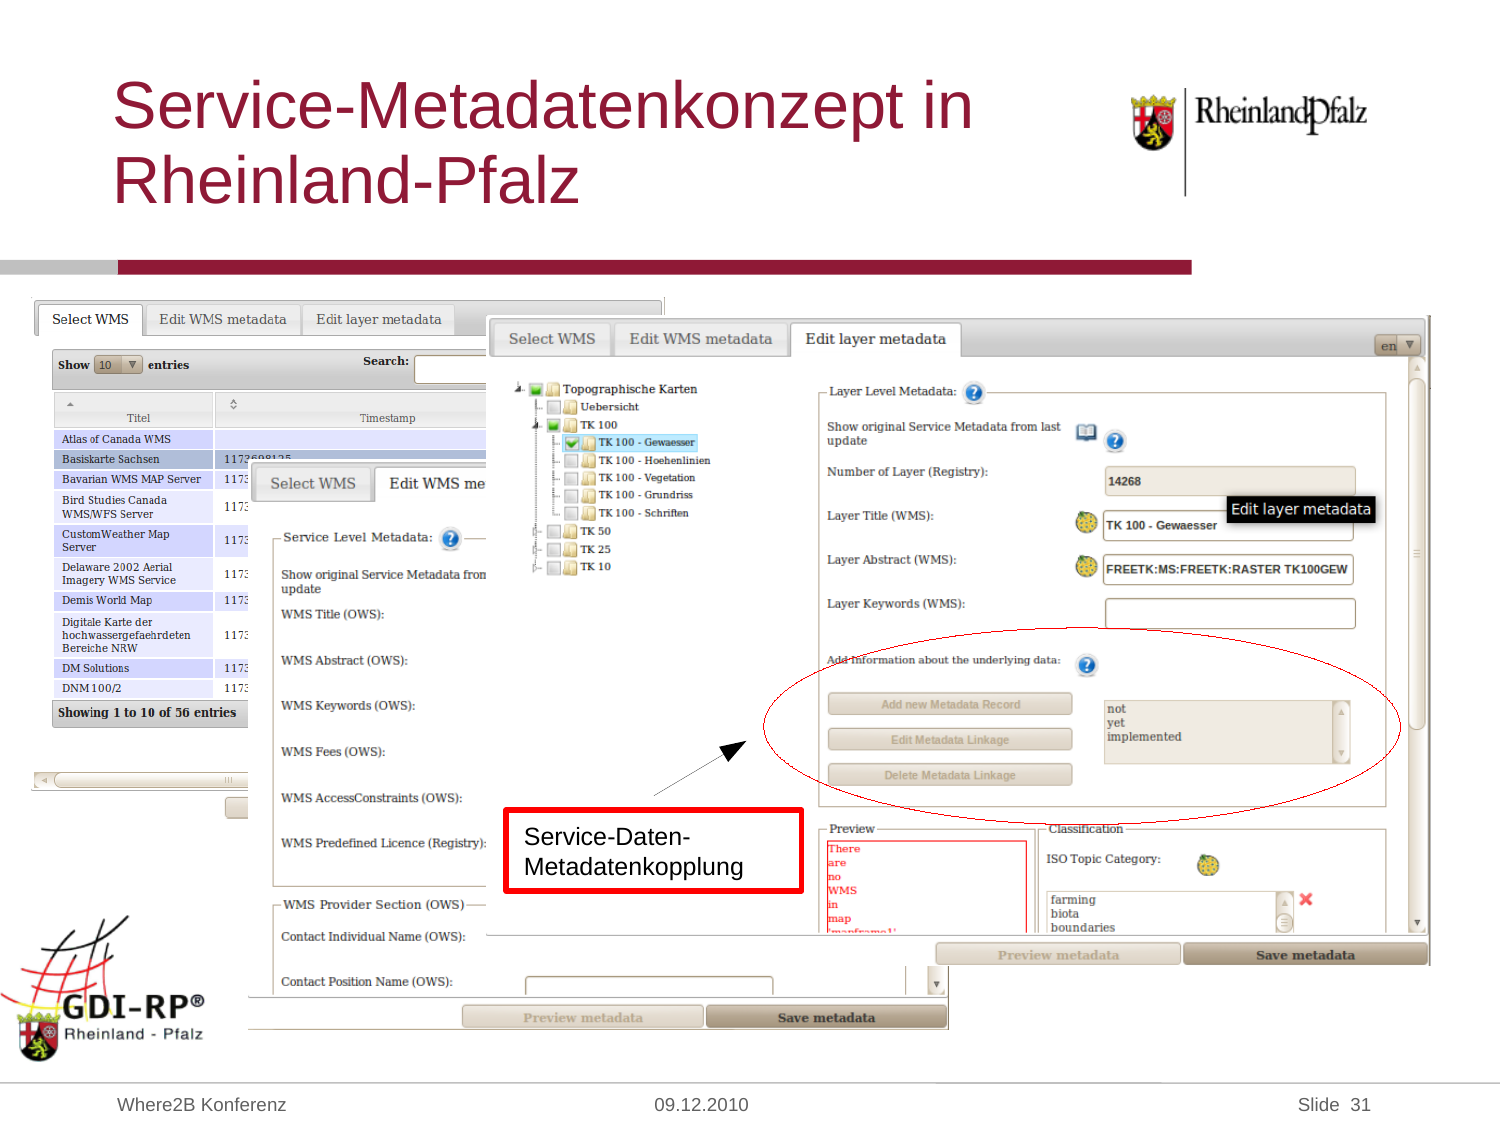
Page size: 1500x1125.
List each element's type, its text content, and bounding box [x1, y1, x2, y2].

picture [1131, 88, 1447, 198]
text_box Service-Daten-Metadatenkopplung [506, 810, 802, 891]
title Service-Metadatenkonzept in Rheinland-Pfalz [112, 63, 1071, 224]
picture [31, 297, 1431, 1030]
picture [0, 915, 207, 1063]
